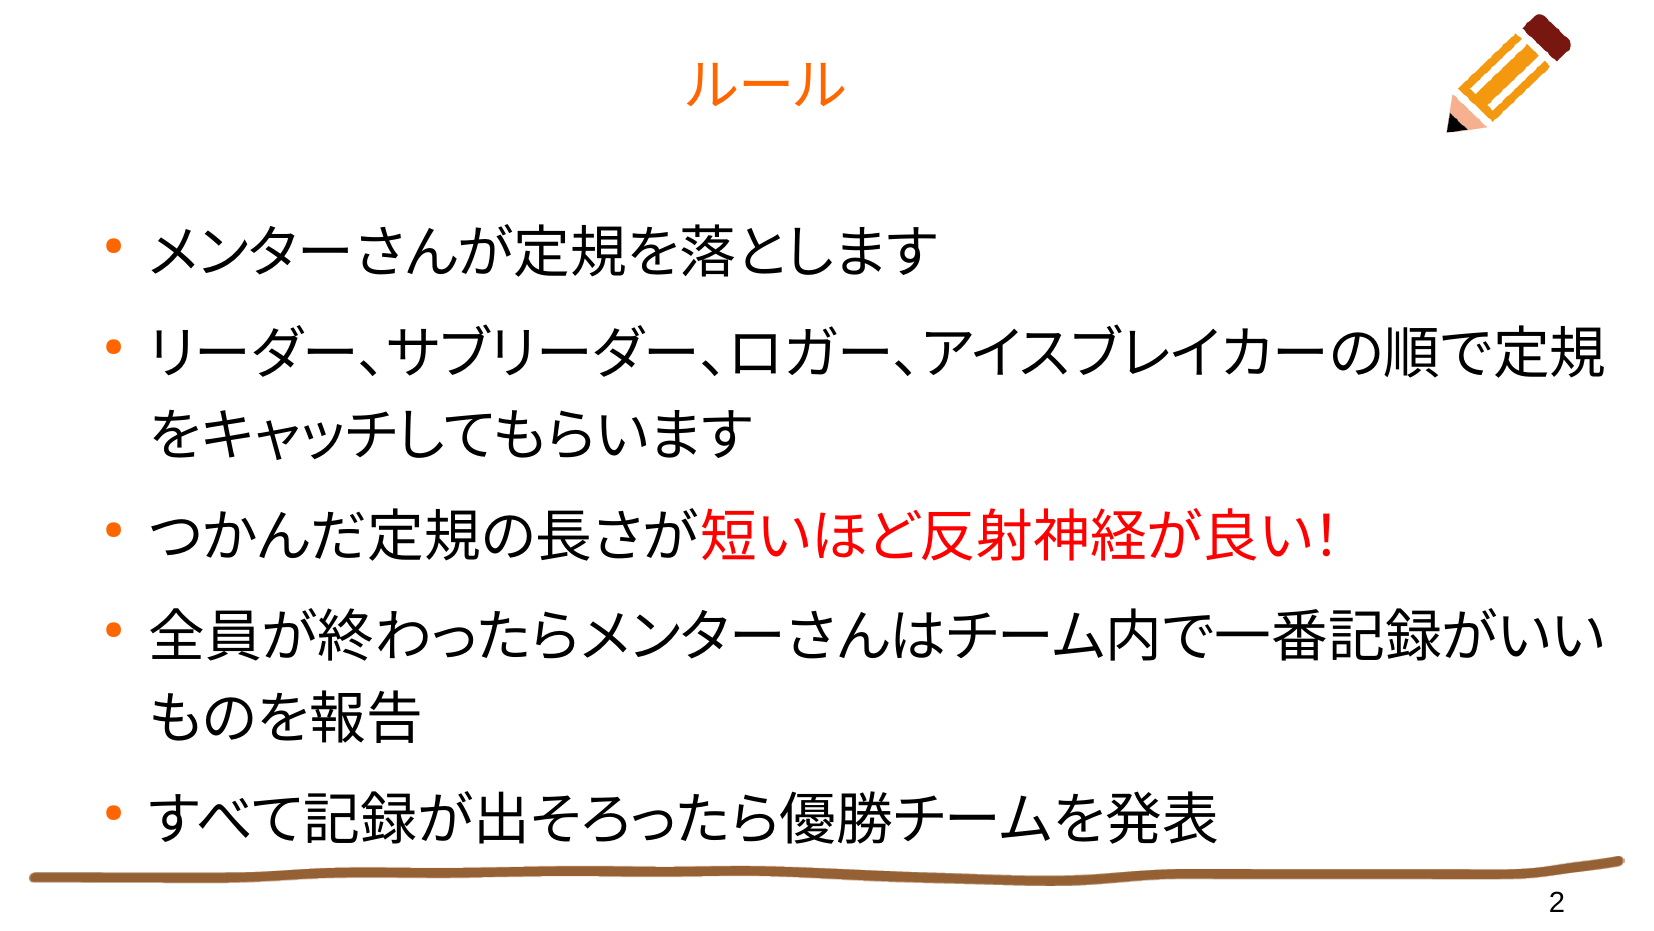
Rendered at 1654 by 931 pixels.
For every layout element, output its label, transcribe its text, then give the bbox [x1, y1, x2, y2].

picture [29, 856, 1625, 886]
list メンターさんが定規を落とします リーダー、サブリーダー、ロガー、アイスブレイカーの順で定規をキャッチしてもらいます つかんだ定規の長さが短いほど反射神経が良い！ 全員が終わったらメンターさんはチーム内で一番記録がいいものを報告 すべて記録が出そろったら優勝チームを発表 [88, 206, 1625, 857]
title ルール [88, 29, 1447, 133]
picture [1446, 14, 1571, 133]
